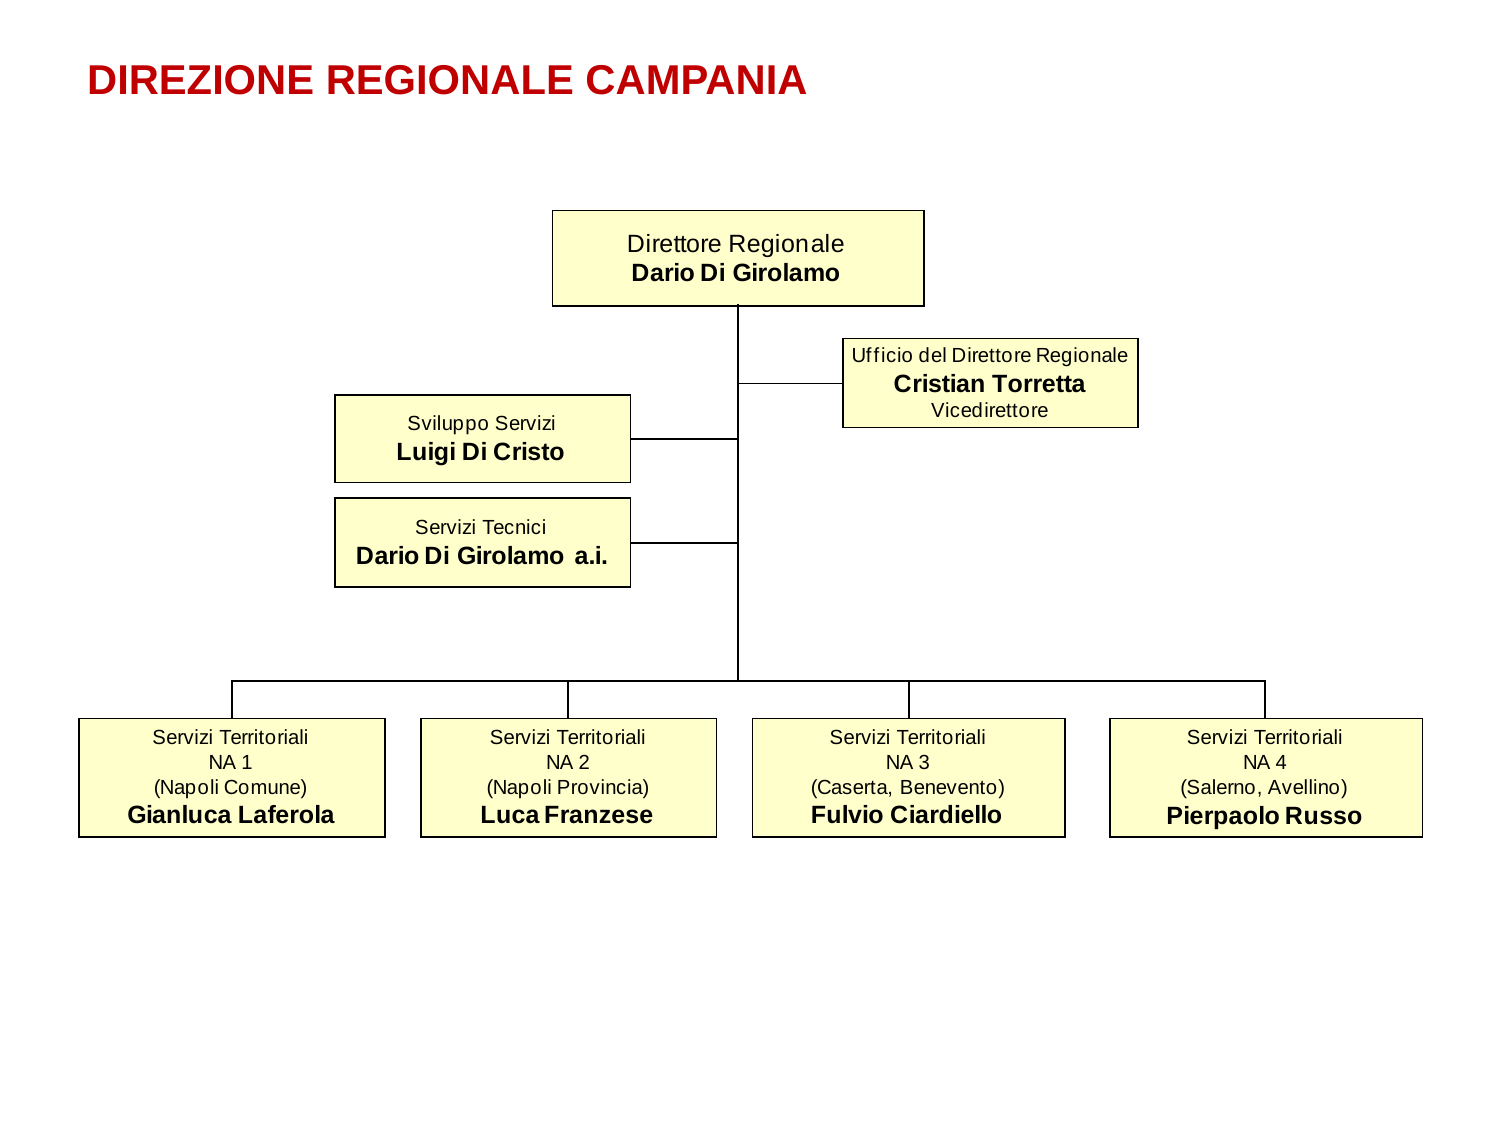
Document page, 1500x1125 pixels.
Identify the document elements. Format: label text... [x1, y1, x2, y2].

picture [76, 208, 1424, 838]
title DIREZIONE REGIONALE CAMPANIA [72, 45, 1462, 128]
